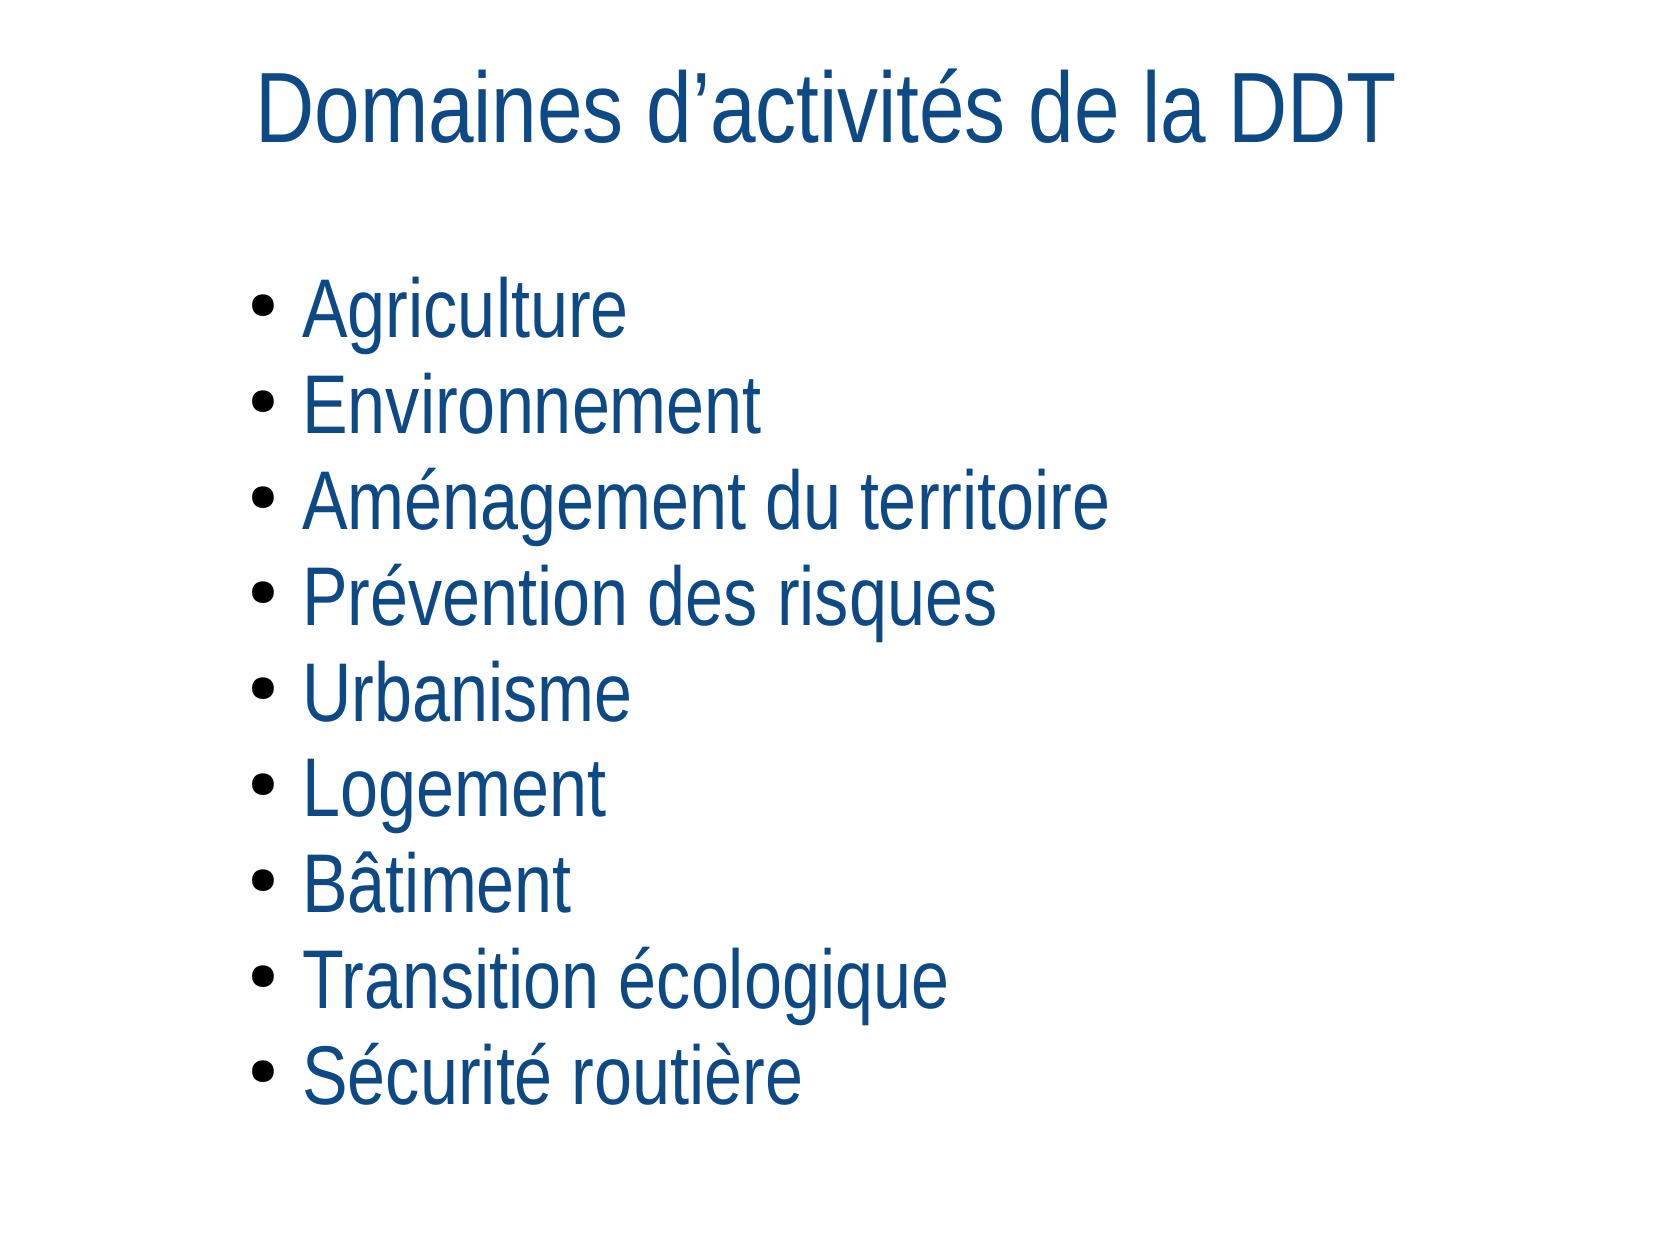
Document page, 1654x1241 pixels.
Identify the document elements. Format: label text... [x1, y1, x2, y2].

list Agriculture Environnement Aménagement du territoire Prévention des risques Urbanisme Logement Bâtiment Transition écologique Sécurité routière [248, 259, 1394, 1122]
title Domaines d’activités de la DDT [82, 49, 1571, 165]
